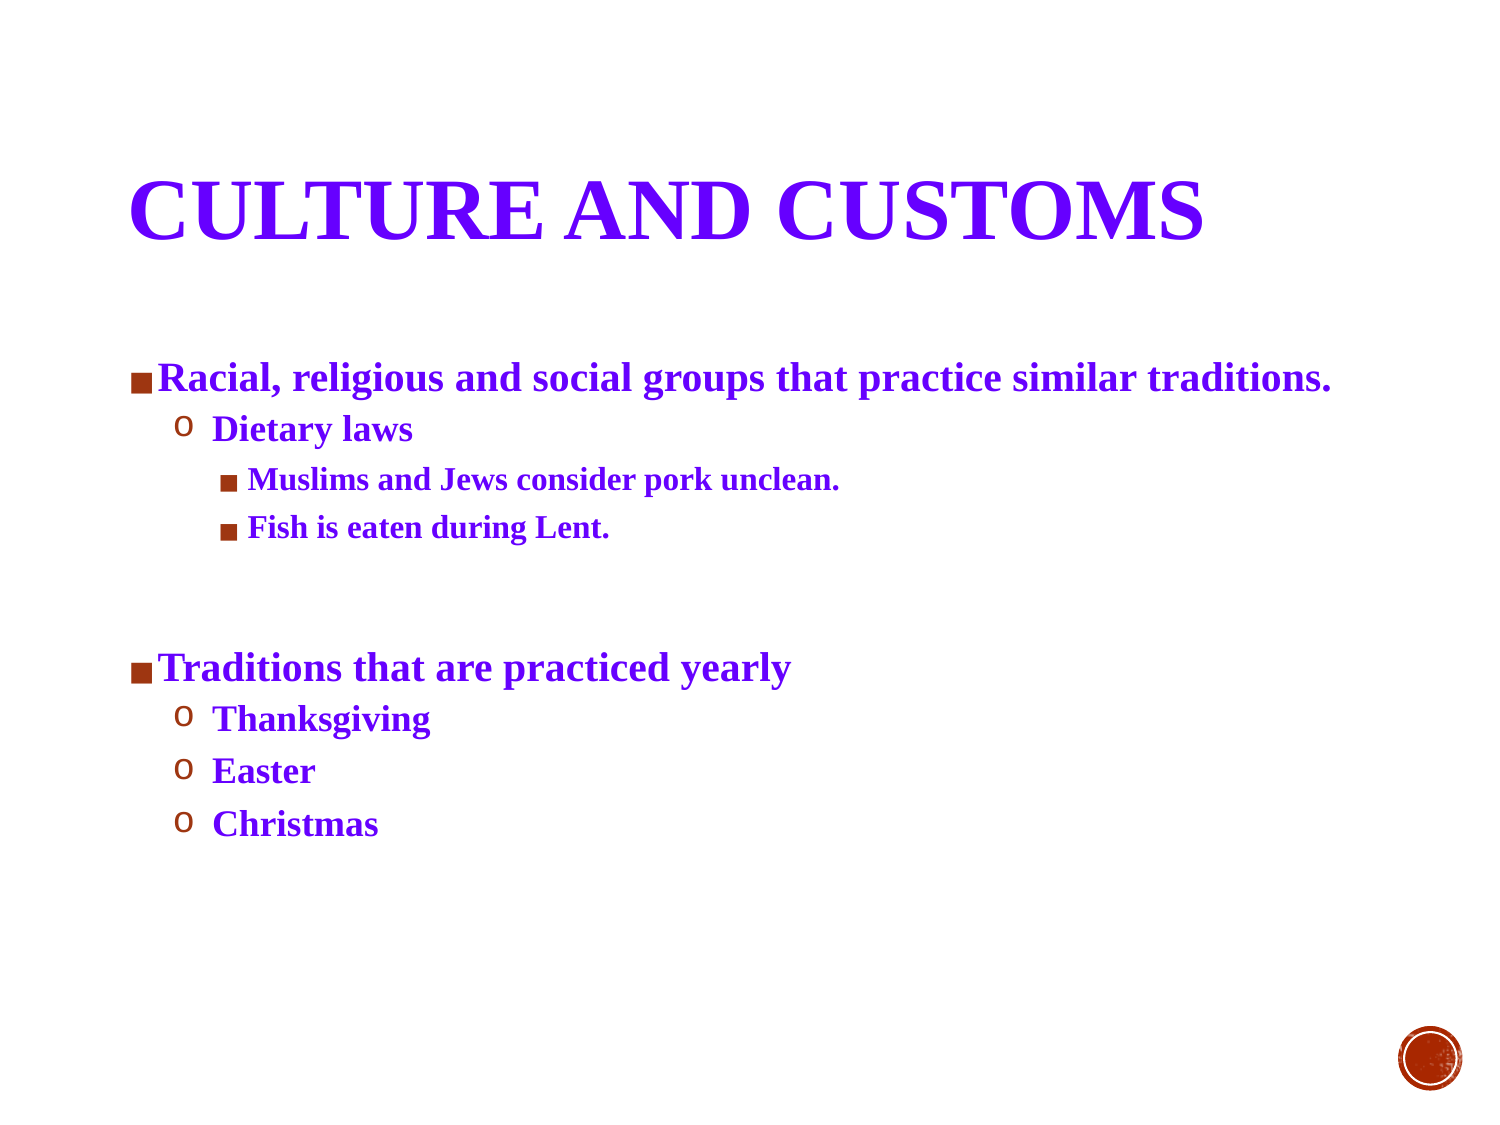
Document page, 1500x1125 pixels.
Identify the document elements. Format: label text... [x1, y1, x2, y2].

picture [1398, 1026, 1463, 1091]
title CULTURE AND CUSTOMS [112, 79, 1388, 344]
list Racial, religious and social groups that practice similar traditions. Dietary laws Muslims and Jews consider pork unclean. Fish is eaten during Lent. Traditions that are practiced yearly Thanksgiving Easter Christmas [112, 348, 1388, 1013]
